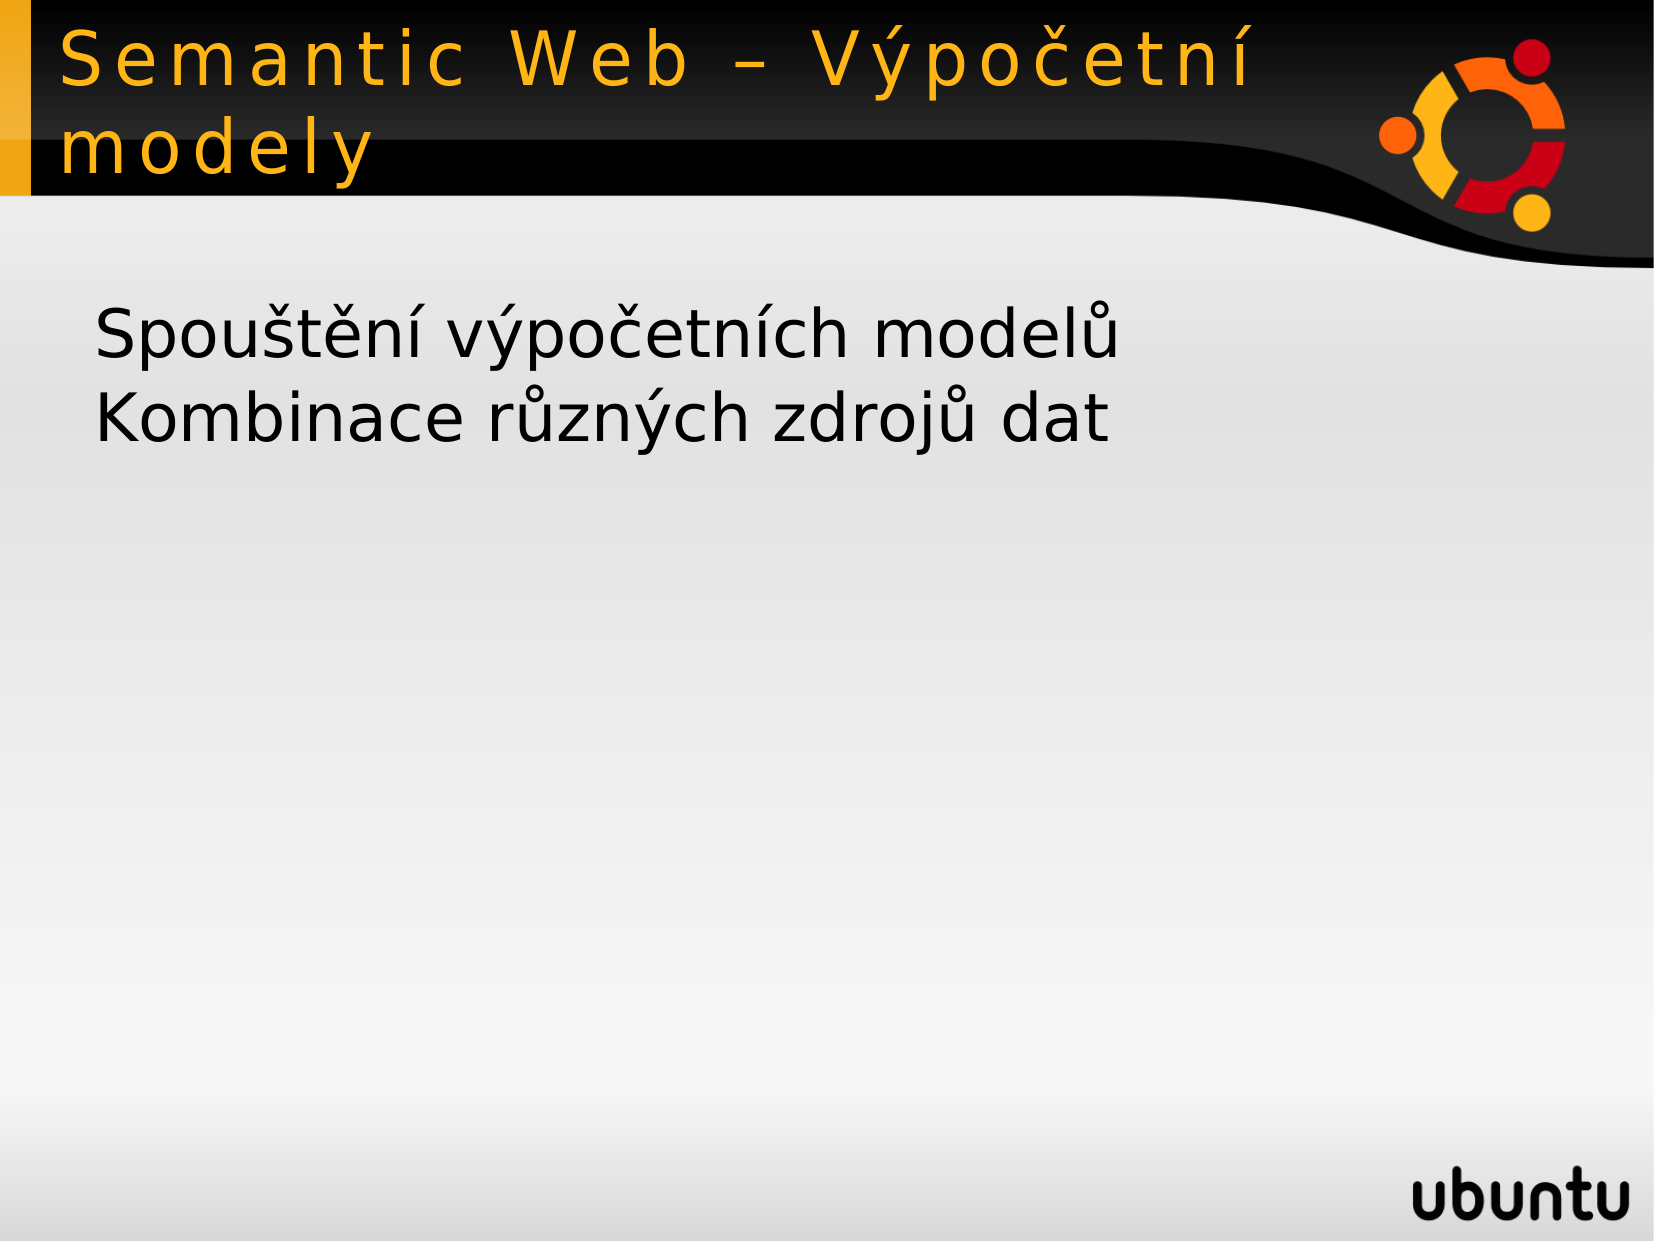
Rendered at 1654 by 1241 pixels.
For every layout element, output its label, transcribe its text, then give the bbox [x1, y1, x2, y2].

list Spouštění výpočetních modelů Kombinace různých zdrojů dat [76, 295, 1565, 1114]
title Semantic Web – Výpočetní modely [59, 16, 1270, 191]
picture [0, 0, 1654, 1241]
